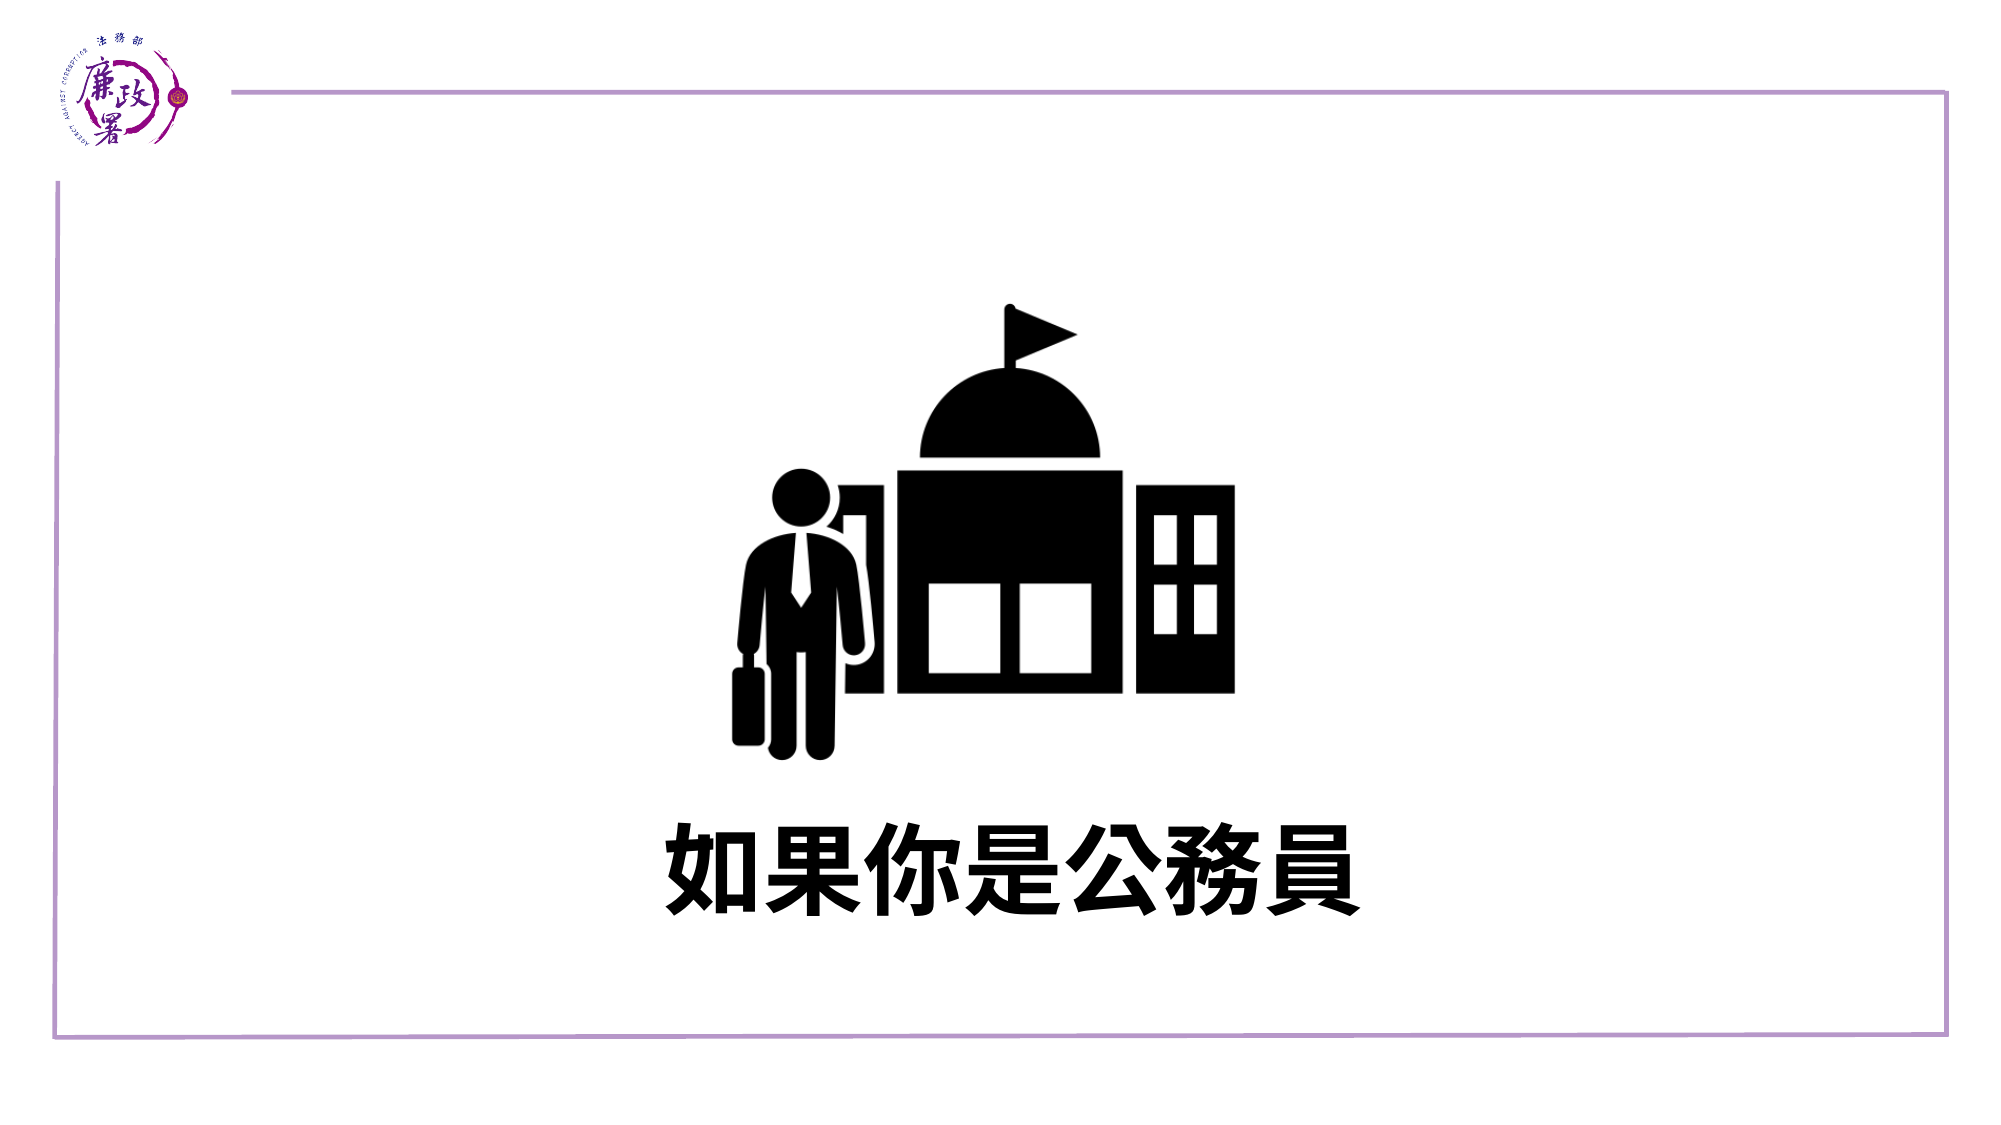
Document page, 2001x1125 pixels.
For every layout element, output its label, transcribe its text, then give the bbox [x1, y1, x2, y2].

picture [714, 263, 1253, 800]
text_box 如果你是公務員 [648, 800, 1378, 936]
picture [60, 32, 188, 146]
